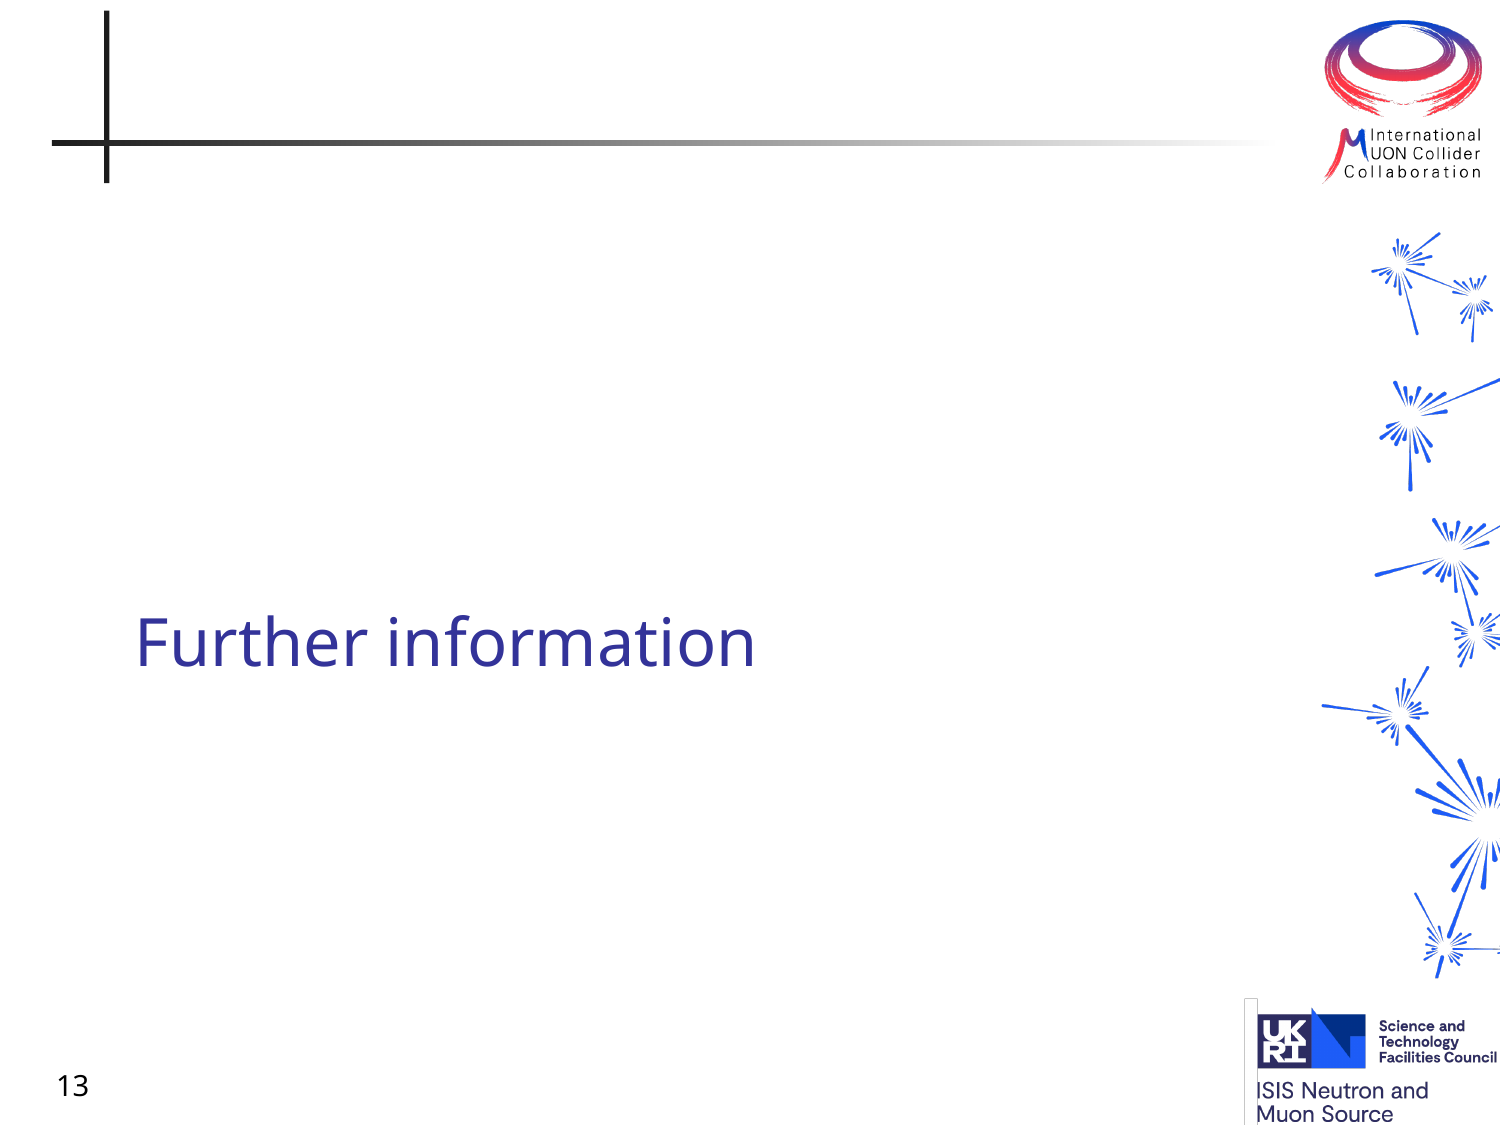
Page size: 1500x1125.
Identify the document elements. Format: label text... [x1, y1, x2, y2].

picture [0, 232, 1500, 1125]
picture [1322, 20, 1482, 184]
title Further information [134, 281, 1441, 1000]
